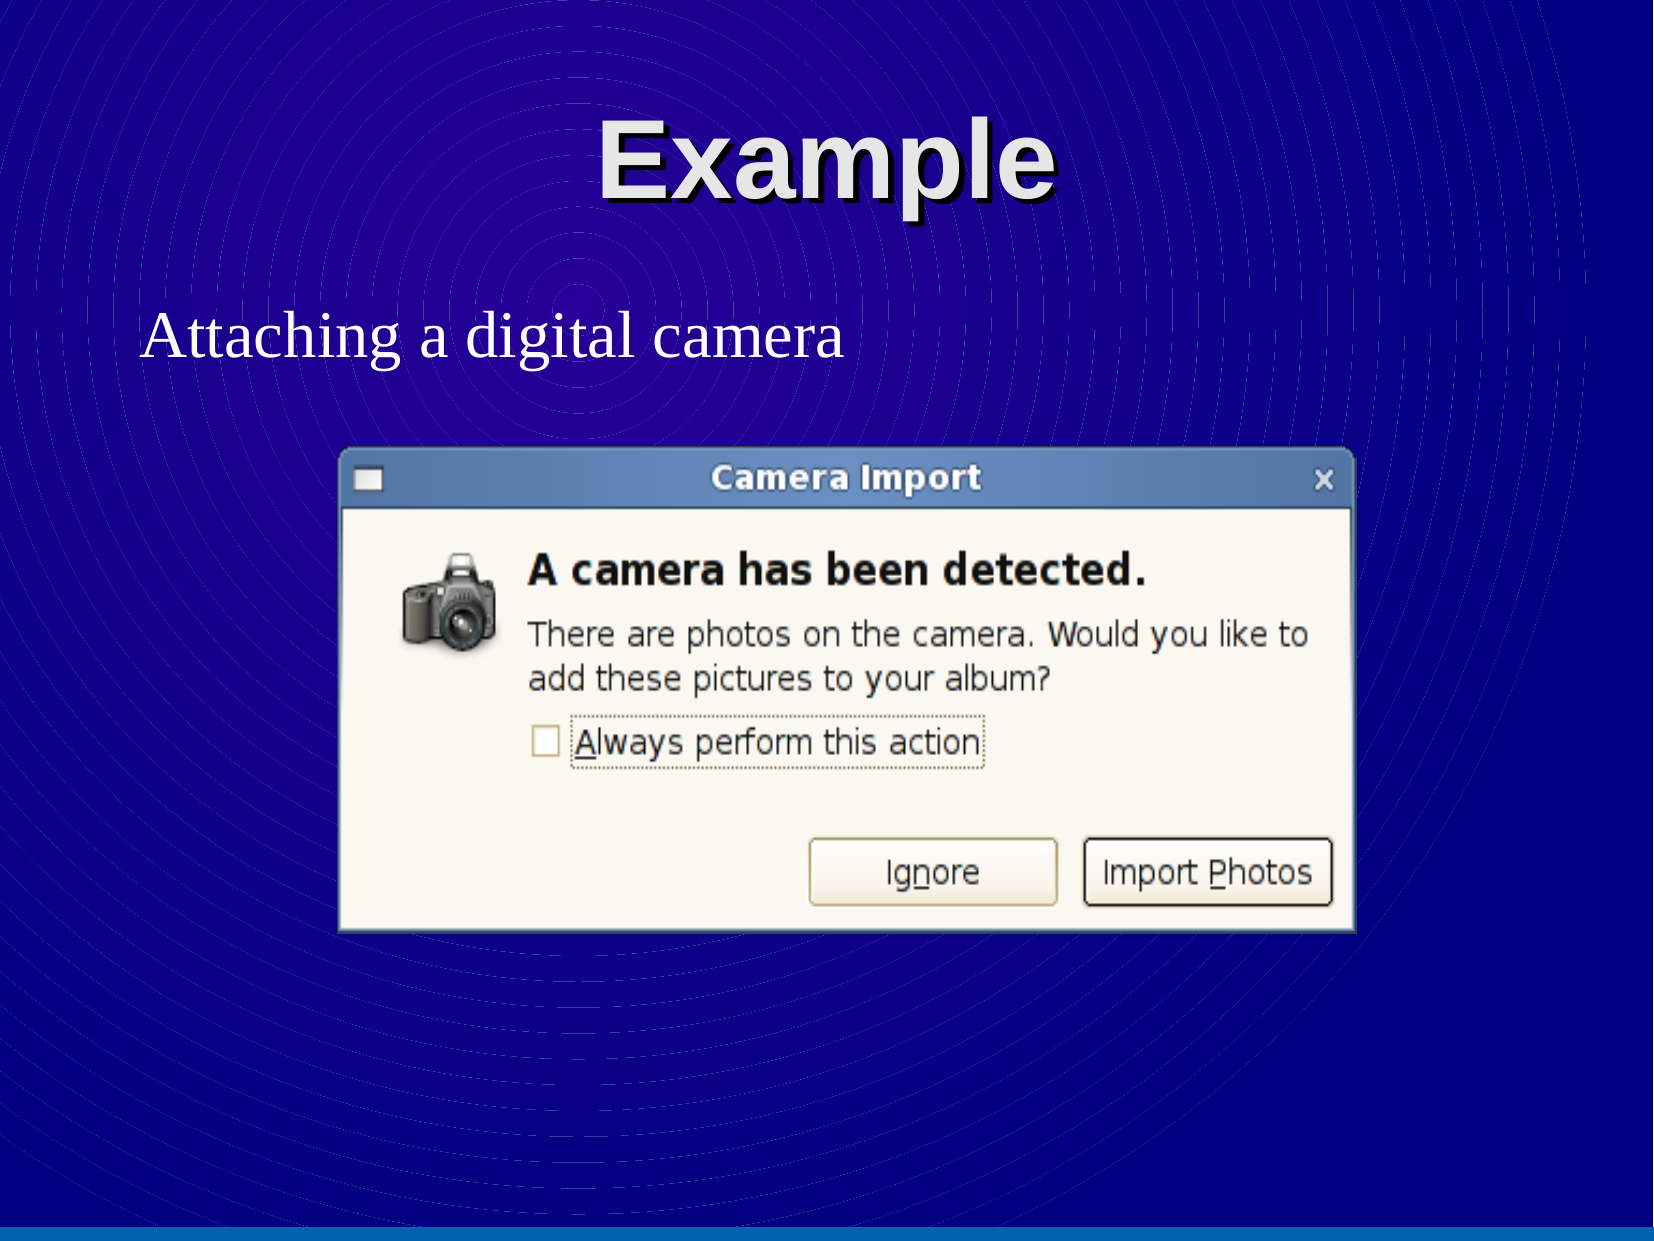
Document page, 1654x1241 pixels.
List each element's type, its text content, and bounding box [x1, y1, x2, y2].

picture [337, 446, 1357, 934]
list Attaching a digital camera [121, 297, 1533, 1080]
title Example [121, 55, 1533, 263]
